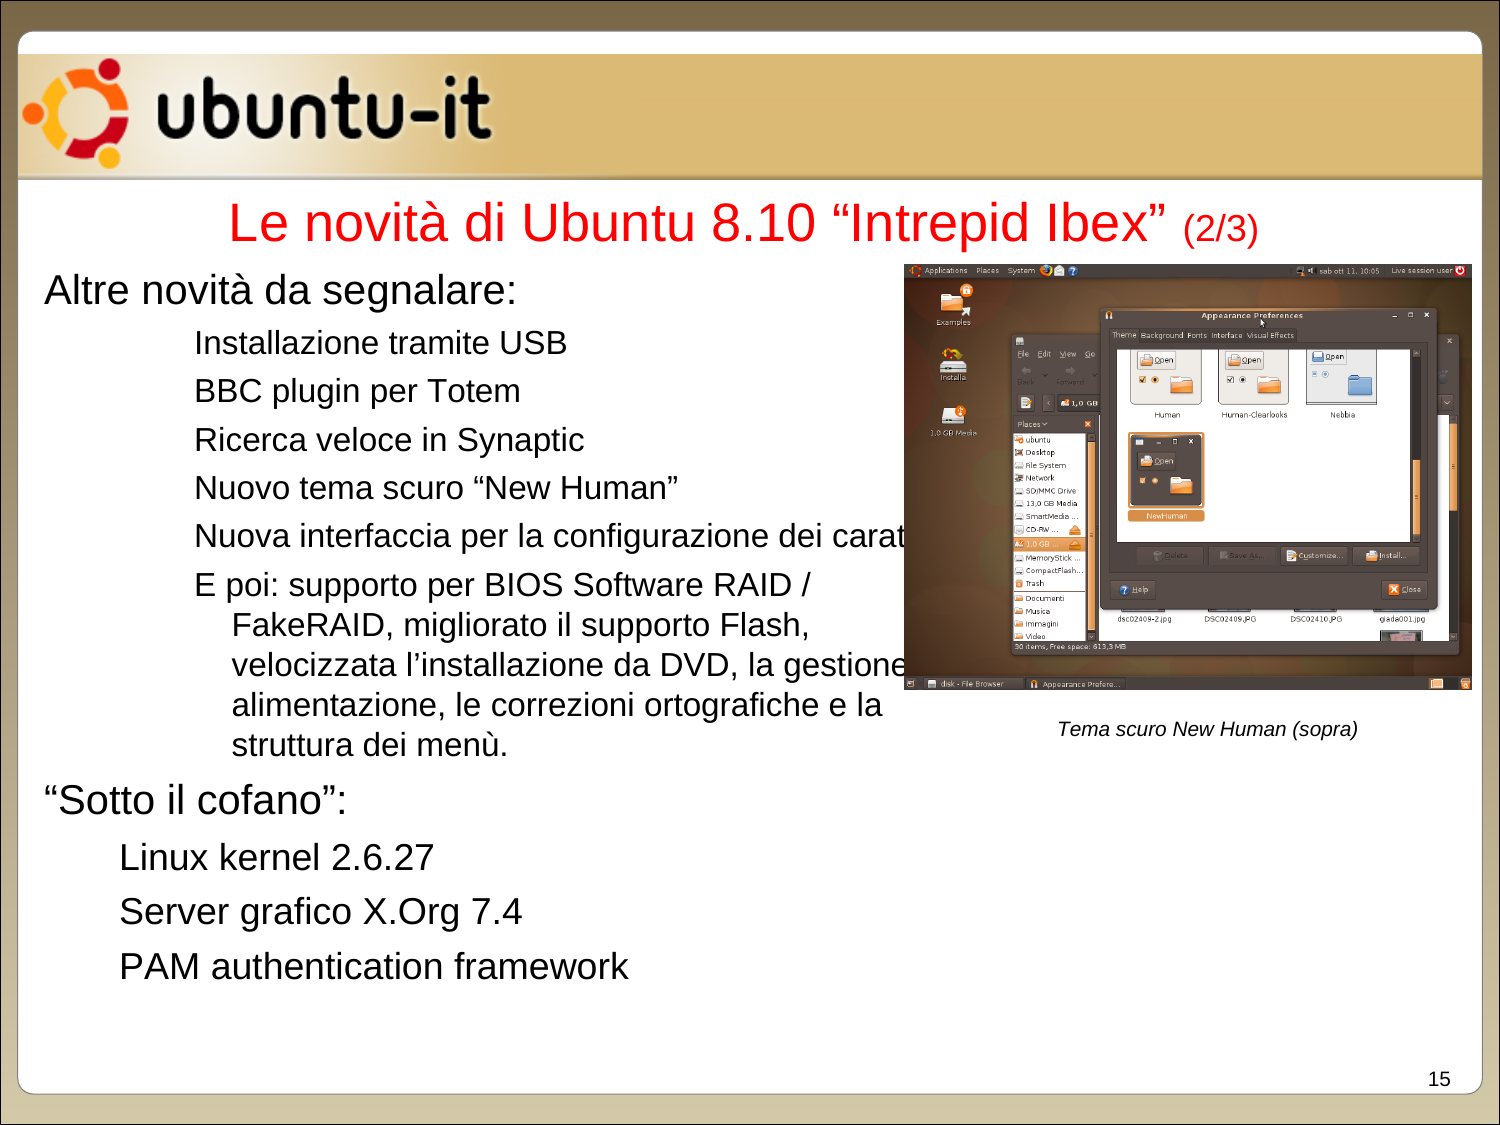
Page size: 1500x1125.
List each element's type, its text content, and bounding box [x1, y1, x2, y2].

picture [18, 54, 1483, 180]
list Altre novità da segnalare: Installazione tramite USB BBC plugin per Totem Ricerca veloce in Synaptic Nuovo tema scuro “New Human” Nuova interfaccia per la configurazione dei caratteri E poi: supporto per BIOS Software RAID / FakeRAID, migliorato il supporto Flash, velocizzata l’installazione da DVD, la gestione alimentazione, le correzioni ortografiche e la struttura dei menù. “Sotto il cofano”: Linux kernel 2.6.27 Server grafico X.Org 7.4 PAM authentication framework [29, 255, 975, 1108]
picture [904, 264, 1472, 690]
title Le novità di Ubuntu 8.10 “Intrepid Ibex” (2/3) [17, 178, 1471, 262]
text_box Tema scuro New Human (sopra) [974, 708, 1447, 749]
